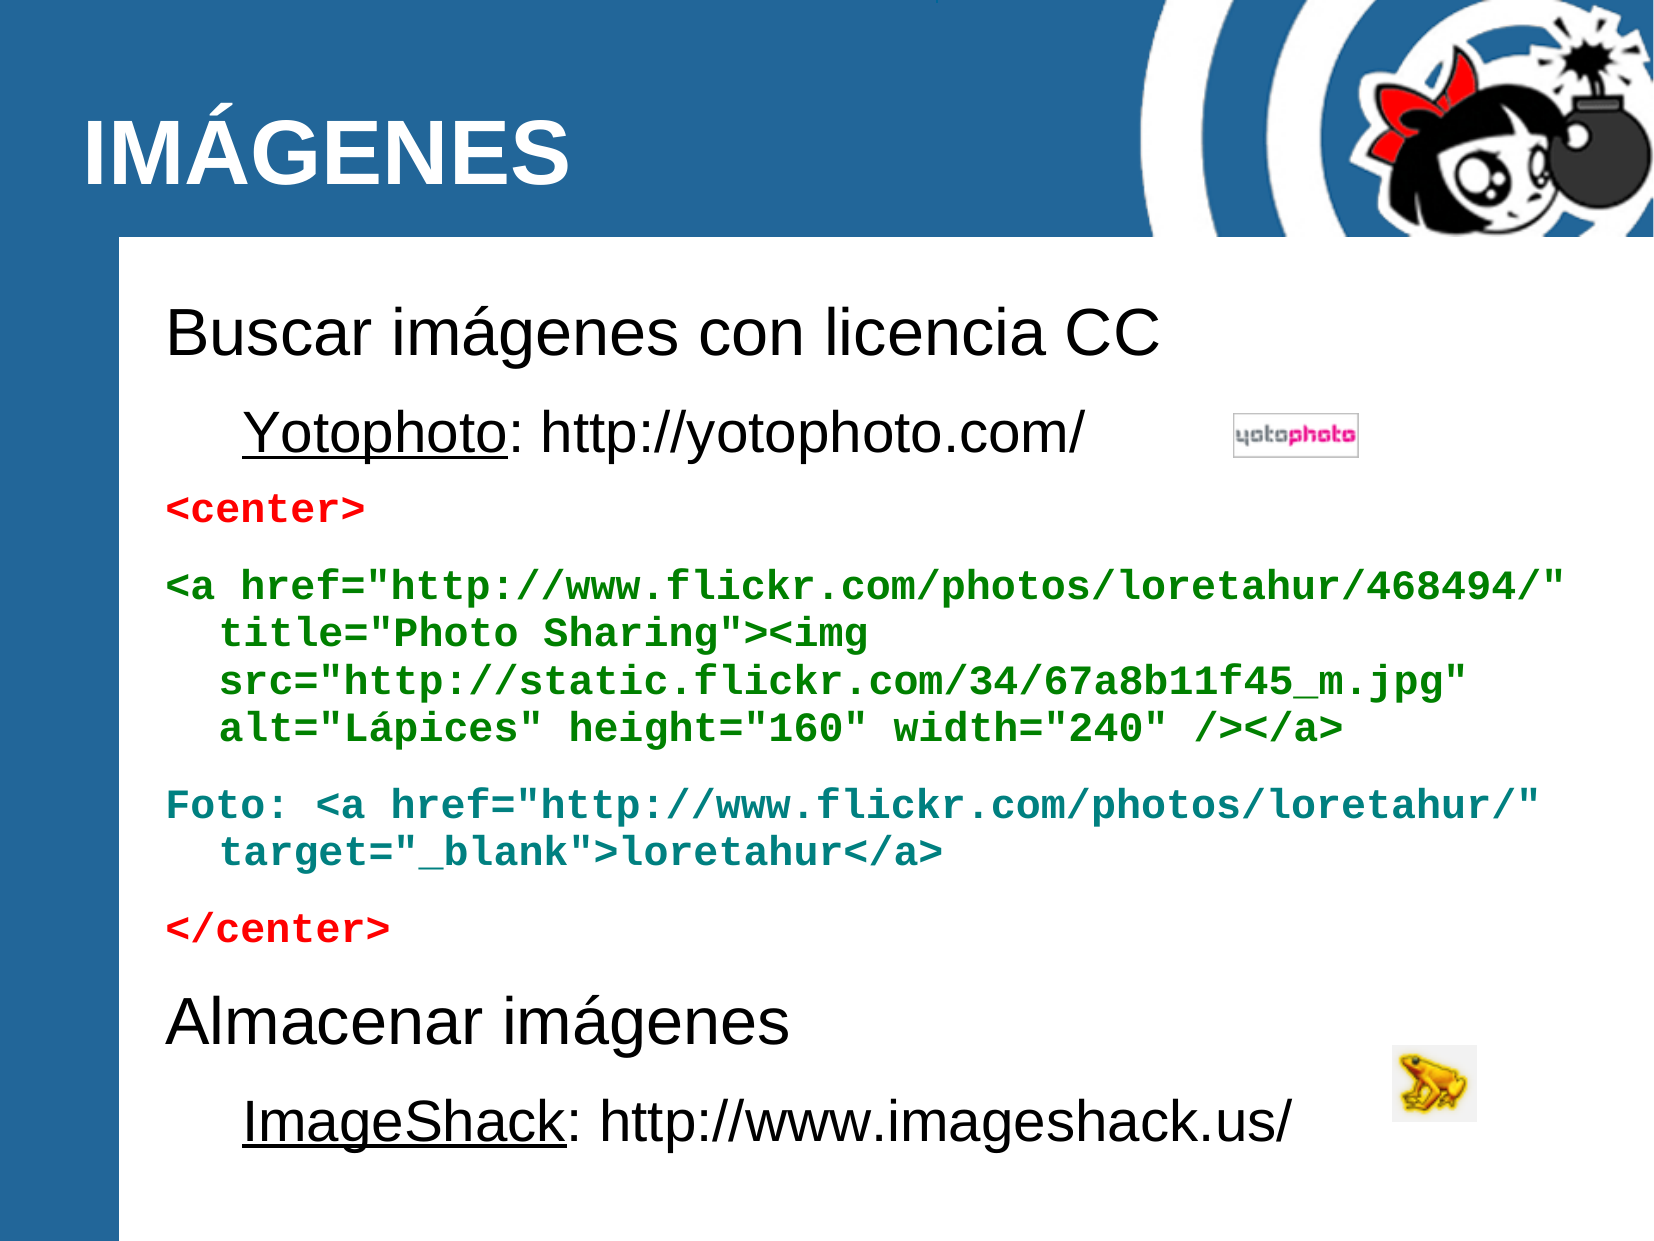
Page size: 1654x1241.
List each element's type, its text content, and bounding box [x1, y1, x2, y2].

picture [0, 0, 1654, 1241]
picture [1233, 413, 1359, 458]
title IMÁGENES [82, 49, 1571, 257]
picture [1392, 1045, 1477, 1123]
list Buscar imágenes con licencia CC Yotophoto: http://yotophoto.com/ <center> <a href="http://www.flickr.com/photos/loretahur/468494/" title="Photo Sharing"><img src="http://static.flickr.com/34/67a8b11f45_m.jpg" alt="Lápices" height="160" width="240" /></a> Foto: <a href="http://www.flickr.com/photos/loretahur/" target="_blank">loretahur</a> </center> Almacenar imágenes ImageShack: http://www.imageshack.us/ [147, 295, 1636, 1158]
